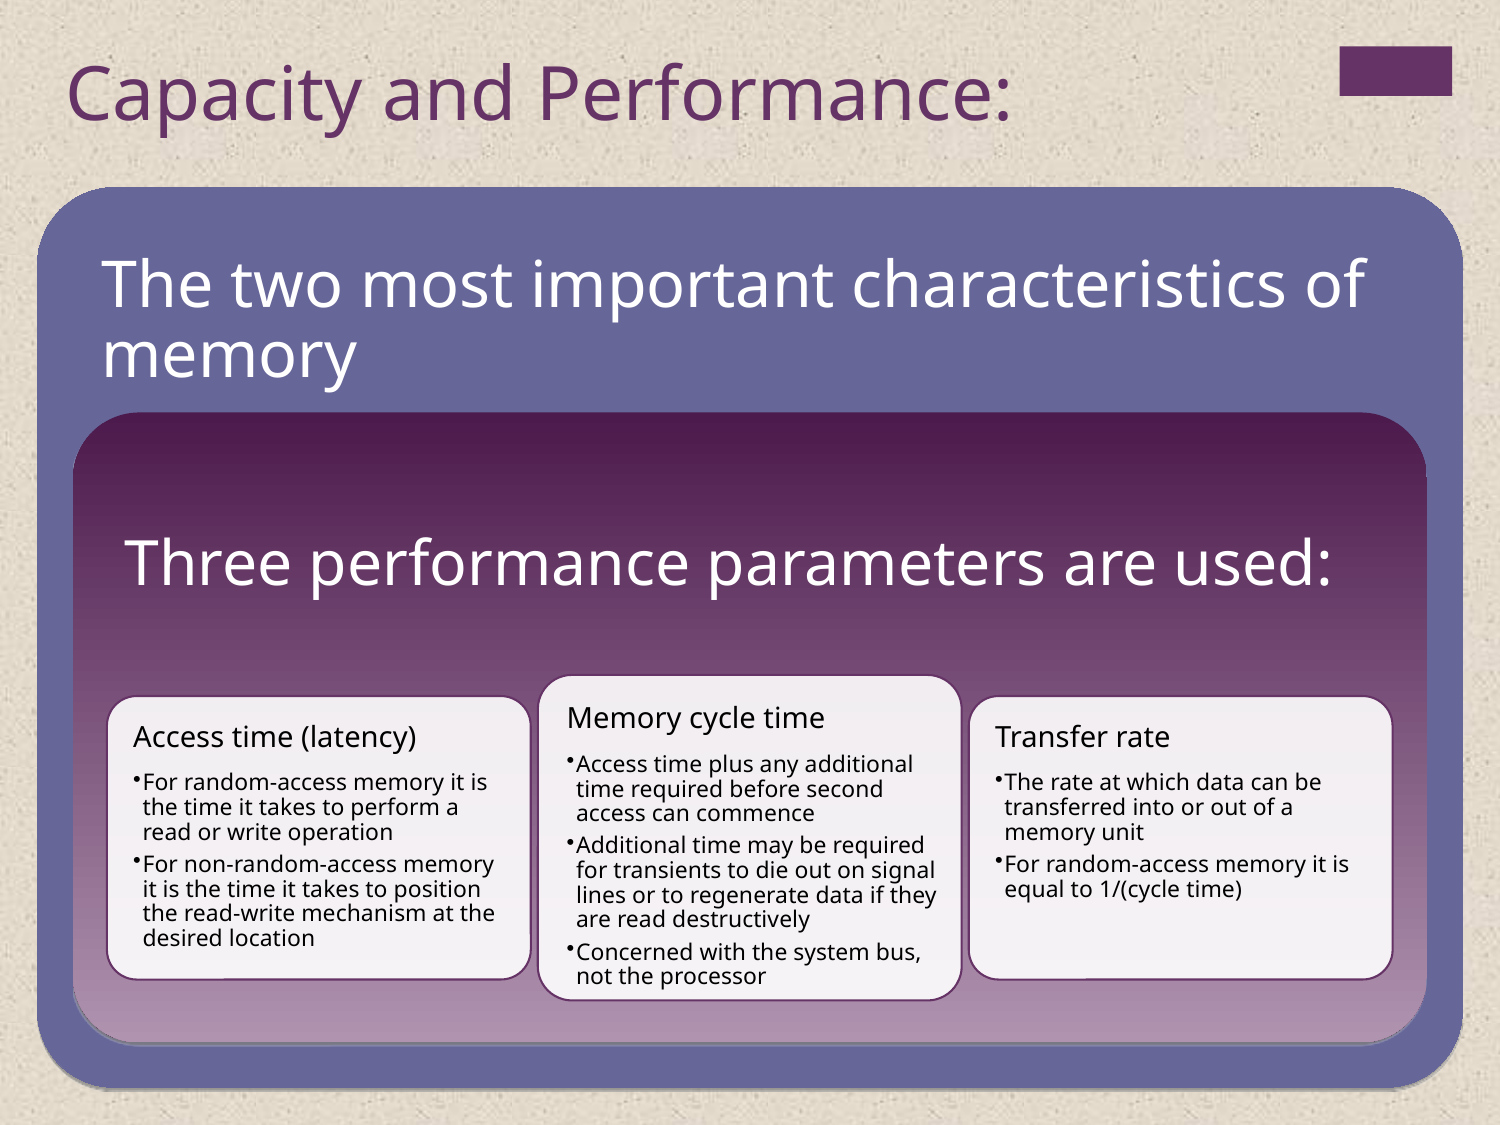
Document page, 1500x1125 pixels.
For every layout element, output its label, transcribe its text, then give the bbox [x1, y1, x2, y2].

text_box The two most important characteristics of memory [37, 187, 1463, 1088]
text_box Transfer rate The rate at which data can be transferred into or out of a memory unit For random-access memory it is equal to 1/(cycle time) [968, 696, 1393, 980]
text_box Access time (latency) For random-access memory it is the time it takes to perform a read or write operation For non-random-access memory it is the time it takes to position the read-write mechanism at the desired location [106, 696, 531, 980]
text_box Three performance parameters are used: [73, 412, 1427, 1043]
title Capacity and Performance: [50, 37, 1290, 221]
picture [0, 0, 1500, 1125]
text_box Memory cycle time Access time plus any additional time required before second access can commence Additional time may be required for transients to die out on signal lines or to regenerate data if they are read destructively Concerned with the system bus, not the processor [537, 674, 962, 1001]
